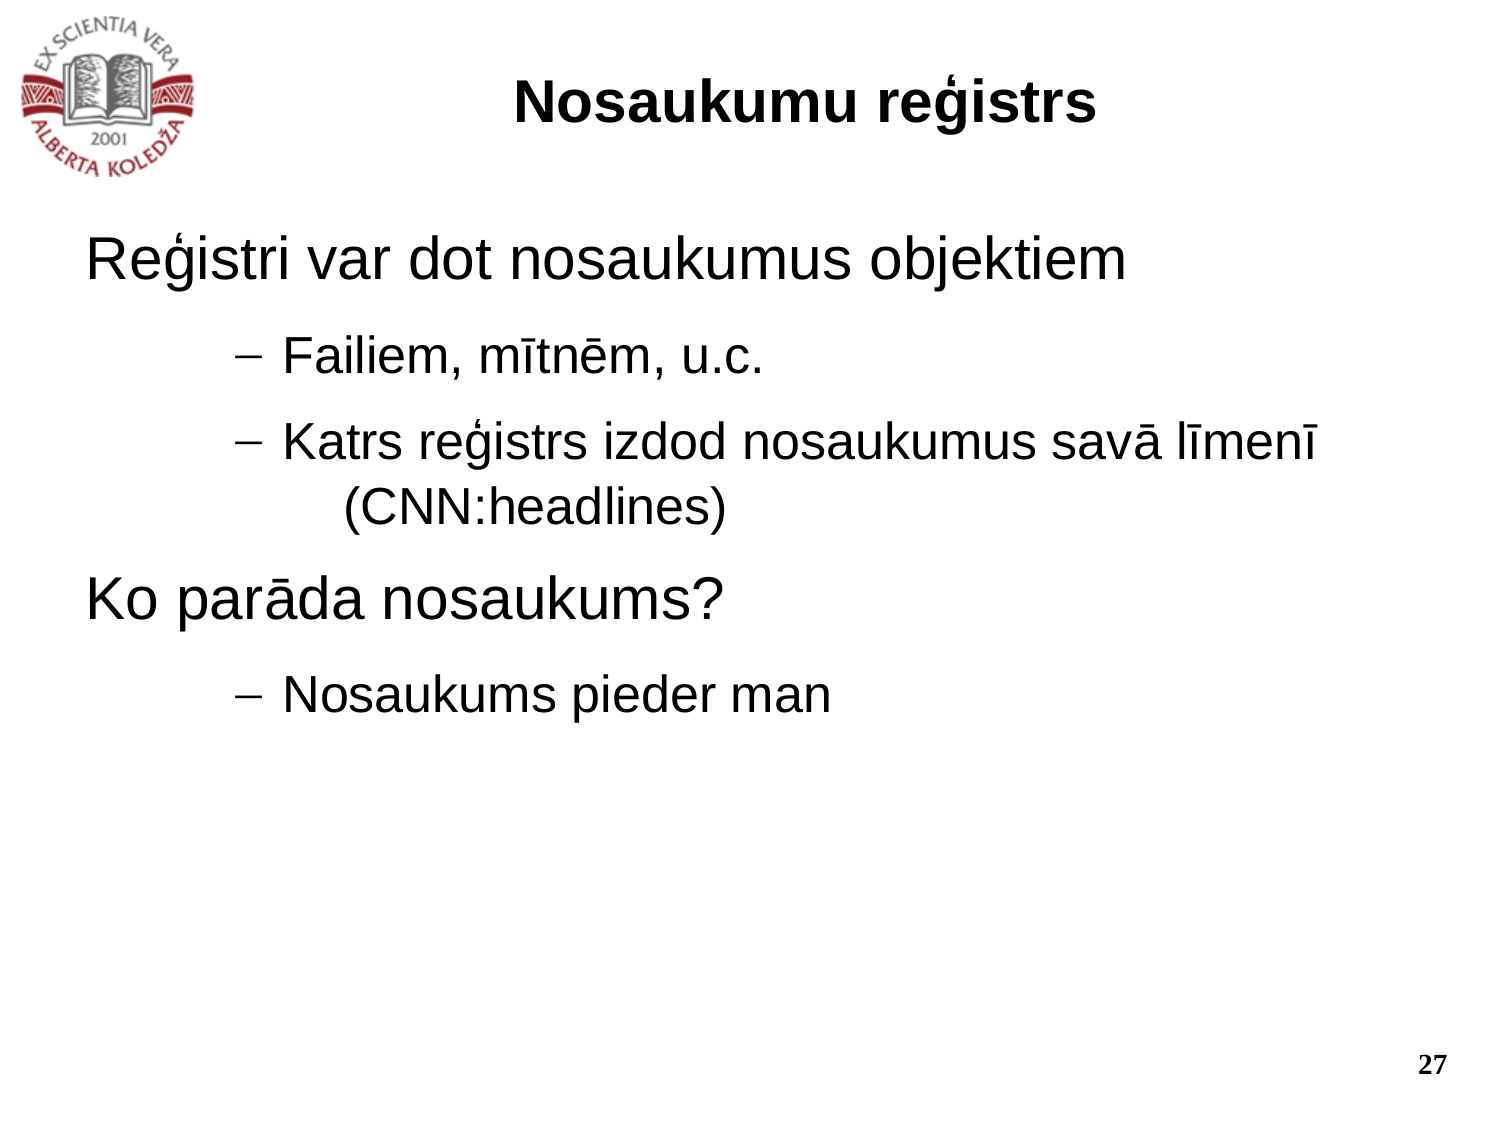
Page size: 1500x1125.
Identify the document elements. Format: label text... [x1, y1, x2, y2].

title Nosaukumu reģistrs [187, 44, 1425, 150]
list Reģistri var dot nosaukumus objektiem Failiem, mītnēm, u.c. Katrs reģistrs izdod nosaukumus savā līmenī (CNN:headlines) Ko parāda nosaukums? Nosaukums pieder man [85, 216, 1436, 959]
picture [21, 16, 194, 177]
text_box <skaitlis> [1312, 1037, 1463, 1101]
